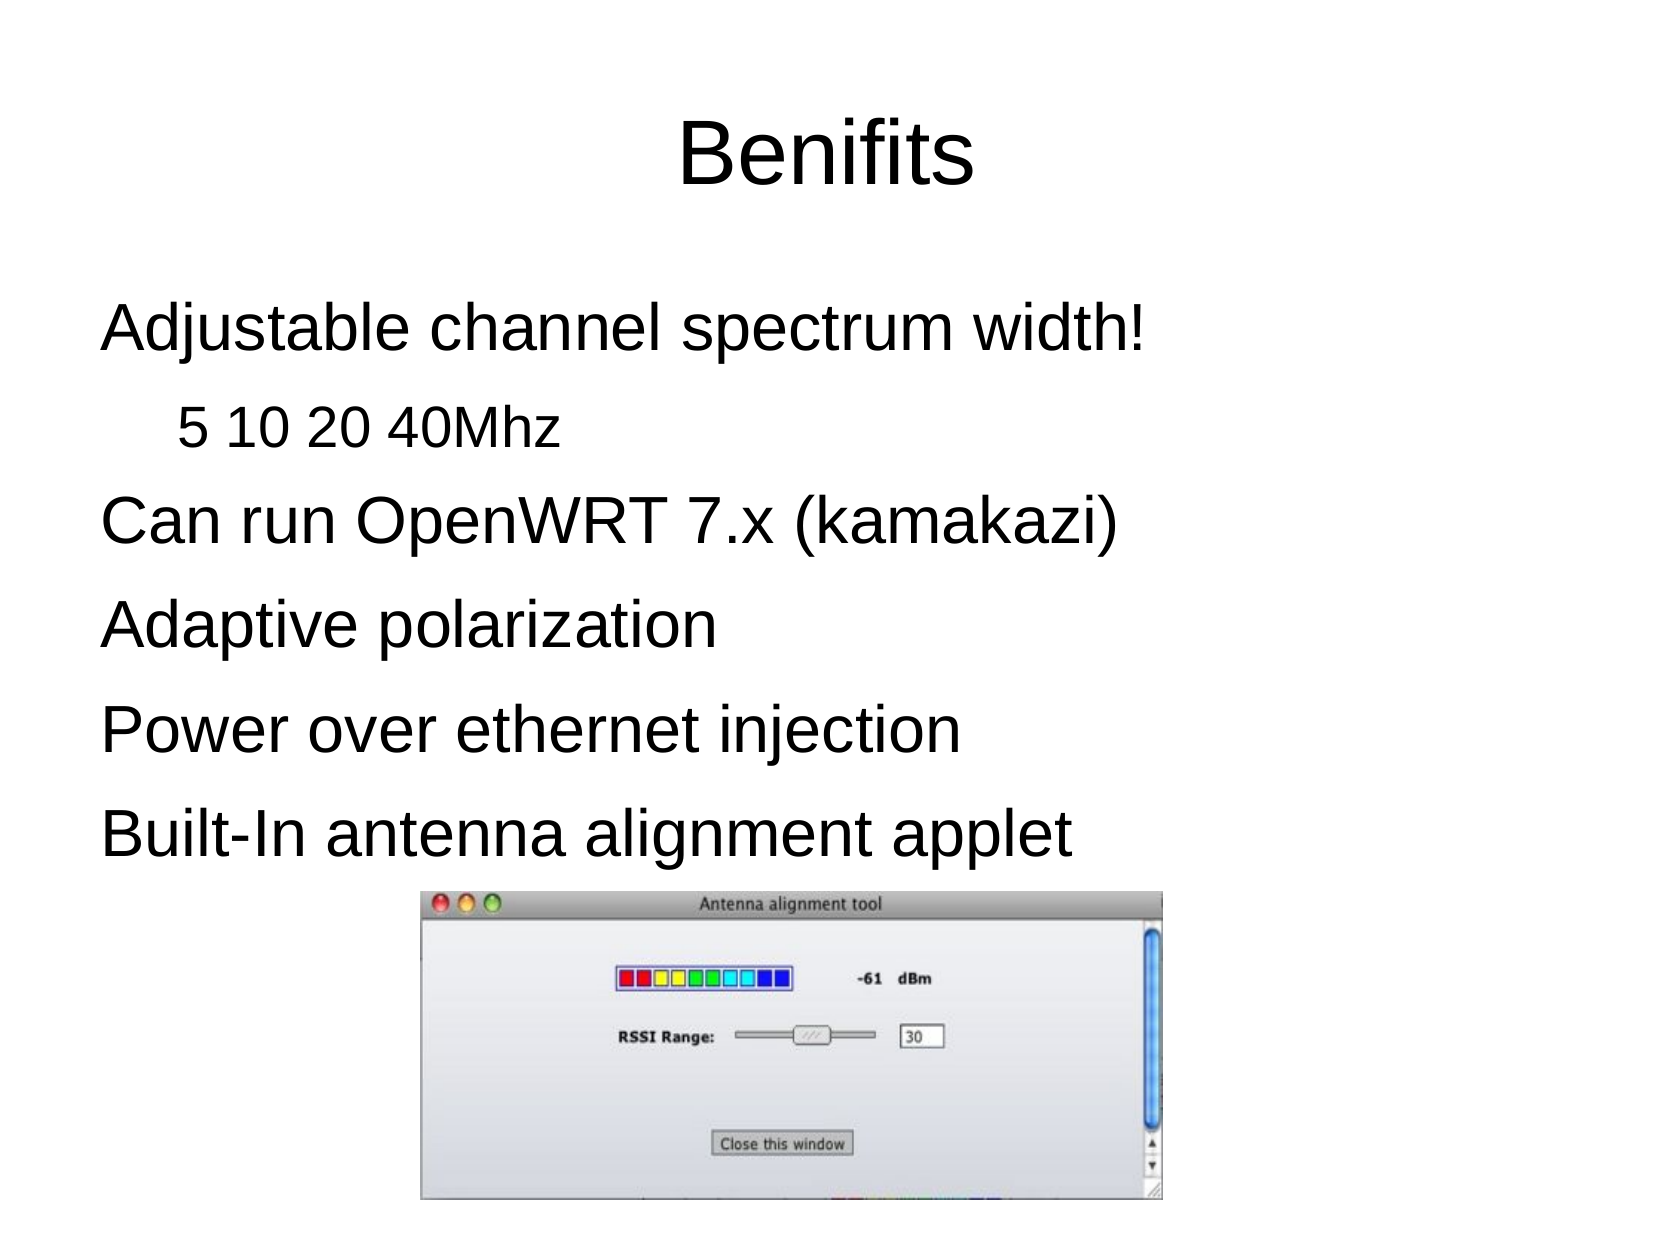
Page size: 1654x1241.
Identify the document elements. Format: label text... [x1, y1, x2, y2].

picture [420, 891, 1163, 1201]
list Adjustable channel spectrum width! 5 10 20 40Mhz Can run OpenWRT 7.x (kamakazi) Adaptive polarization Power over ethernet injection Built-In antenna alignment applet [82, 290, 1571, 1109]
title Benifits [82, 49, 1571, 257]
